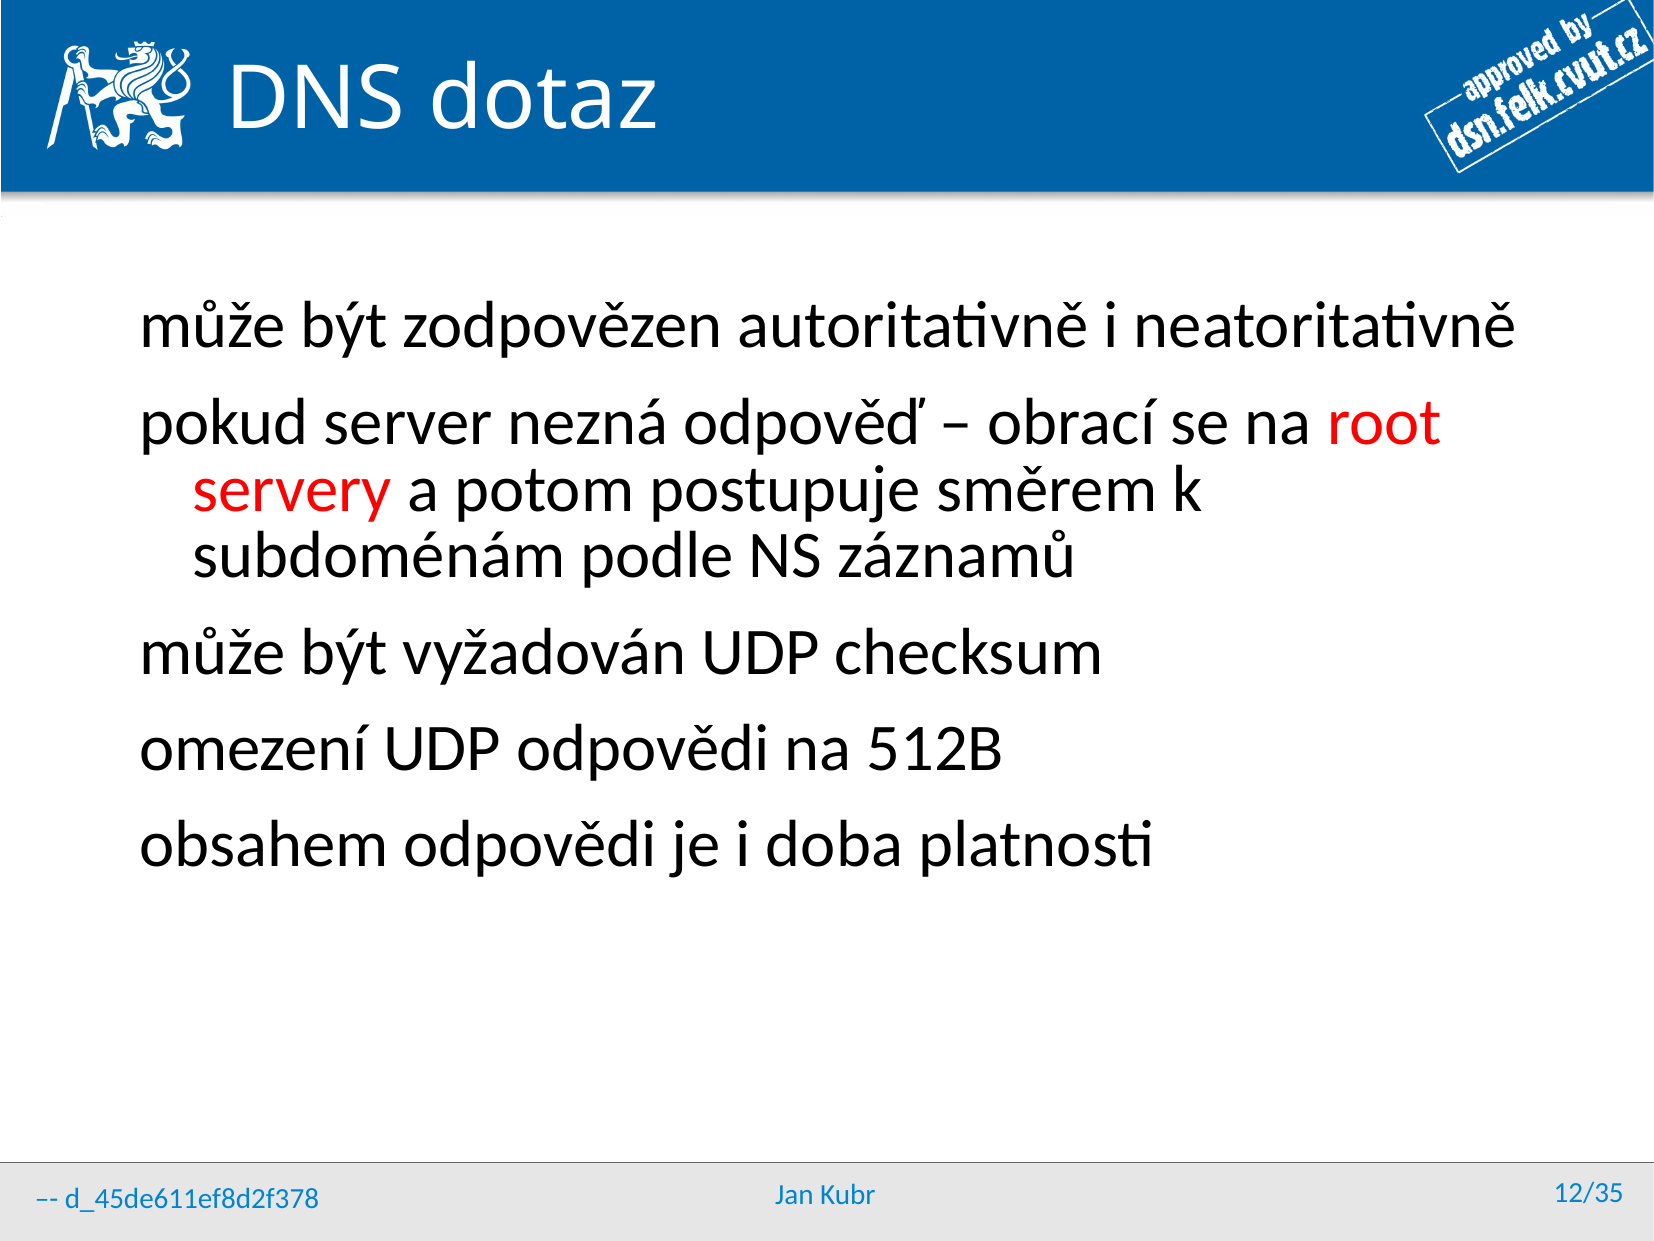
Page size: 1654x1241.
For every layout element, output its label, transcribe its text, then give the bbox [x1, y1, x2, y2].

list může být zodpovězen autoritativně i neatoritativně pokud server nezná odpověď – obrací se na root servery a potom postupuje směrem k subdoménám podle NS záznamů může být vyžadován UDP checksum omezení UDP odpovědi na 512B obsahem odpovědi je i doba platnosti [121, 297, 1534, 1126]
title DNS dotaz [225, 0, 1426, 188]
picture [1, 0, 1654, 217]
